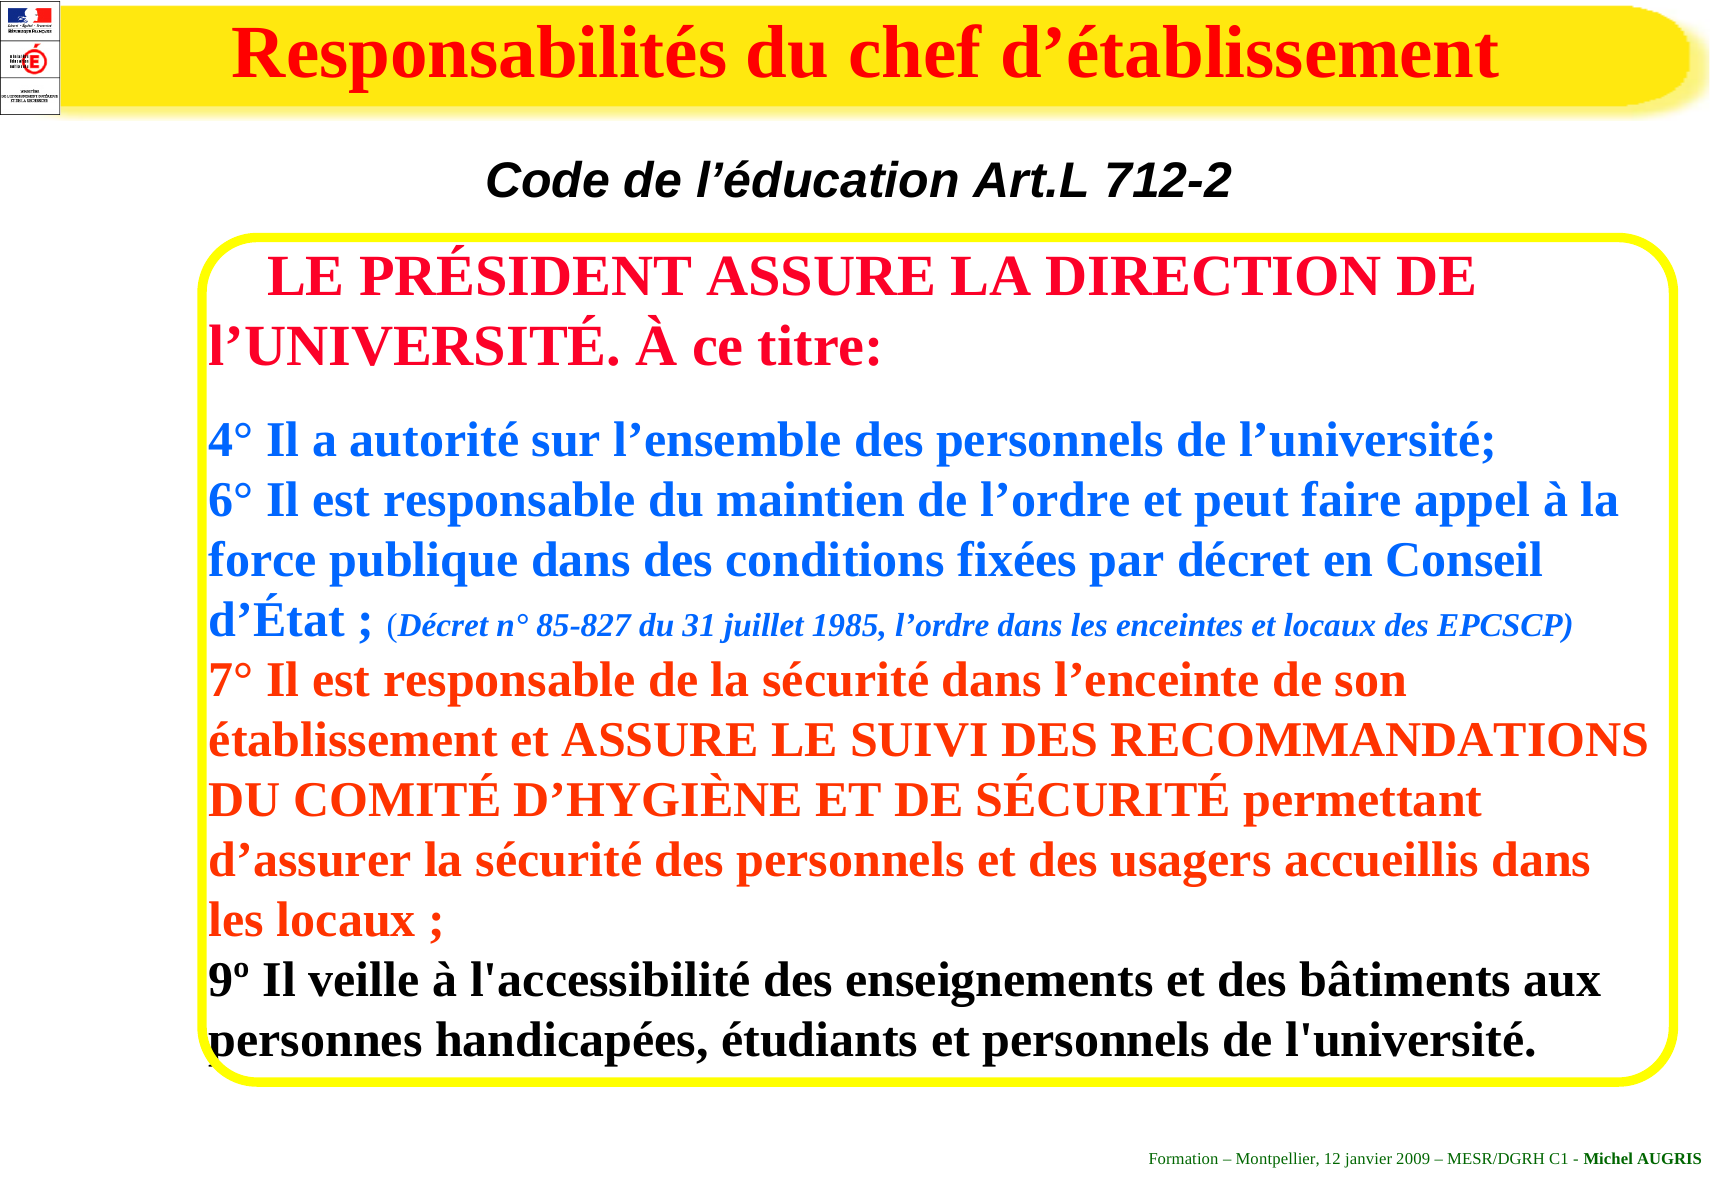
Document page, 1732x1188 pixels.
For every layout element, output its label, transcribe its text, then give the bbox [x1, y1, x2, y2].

text_box Code de l’éducation Art.L 712-2 [470, 140, 1262, 216]
text_box Responsabilités du chef d’établissement [217, 0, 1516, 100]
text_box LE PRÉSIDENT ASSURE LA DIRECTION DE l’UNIVERSITÉ. À ce titre: 4° Il a autorité sur l’ensemble des personnels de l’université; 6° Il est responsable du maintien de l’ordre et peut faire appel à la force publique dans des conditions fixées par décret en Conseil d’État ; (Décret n° 85-827 du 31 juillet 1985, l’ordre dans les enceintes et locaux des EPCSCP) 7° Il est responsable de la sécurité dans l’enceinte de son établissement et ASSURE LE SUIVI DES RECOMMANDATIONS DU COMITÉ D’HYGIÈNE ET DE SÉCURITÉ permettant d’assurer la sécurité des personnels et des usagers accueillis dans les locaux ; 9º Il veille à l'accessibilité des enseignements et des bâtiments aux personnes handicapées, étudiants et personnels de l'université. [193, 229, 1732, 1075]
text_box LE PRÉSIDENT ASSURE LA DIRECTION DE l’UNIVERSITÉ. À ce titre: 4° Il a autorité sur l’ensemble des personnels de l’université; 6° Il est responsable du maintien de l’ordre et peut faire appel à la force publique dans des conditions fixées par décret en Conseil d’État ; (Décret n° 85-827 du 31 juillet 1985, l’ordre dans les enceintes et locaux des EPCSCP) 7° Il est responsable de la sécurité dans l’enceinte de son établissement et ASSURE LE SUIVI DES RECOMMANDATIONS DU COMITÉ D’HYGIÈNE ET DE SÉCURITÉ permettant d’assurer la sécurité des personnels et des usagers accueillis dans les locaux ; 9º Il veille à l'accessibilité des enseignements et des bâtiments aux personnes handicapées, étudiants et personnels de l'université. [207, 243, 1668, 1075]
picture [0, 0, 1710, 121]
